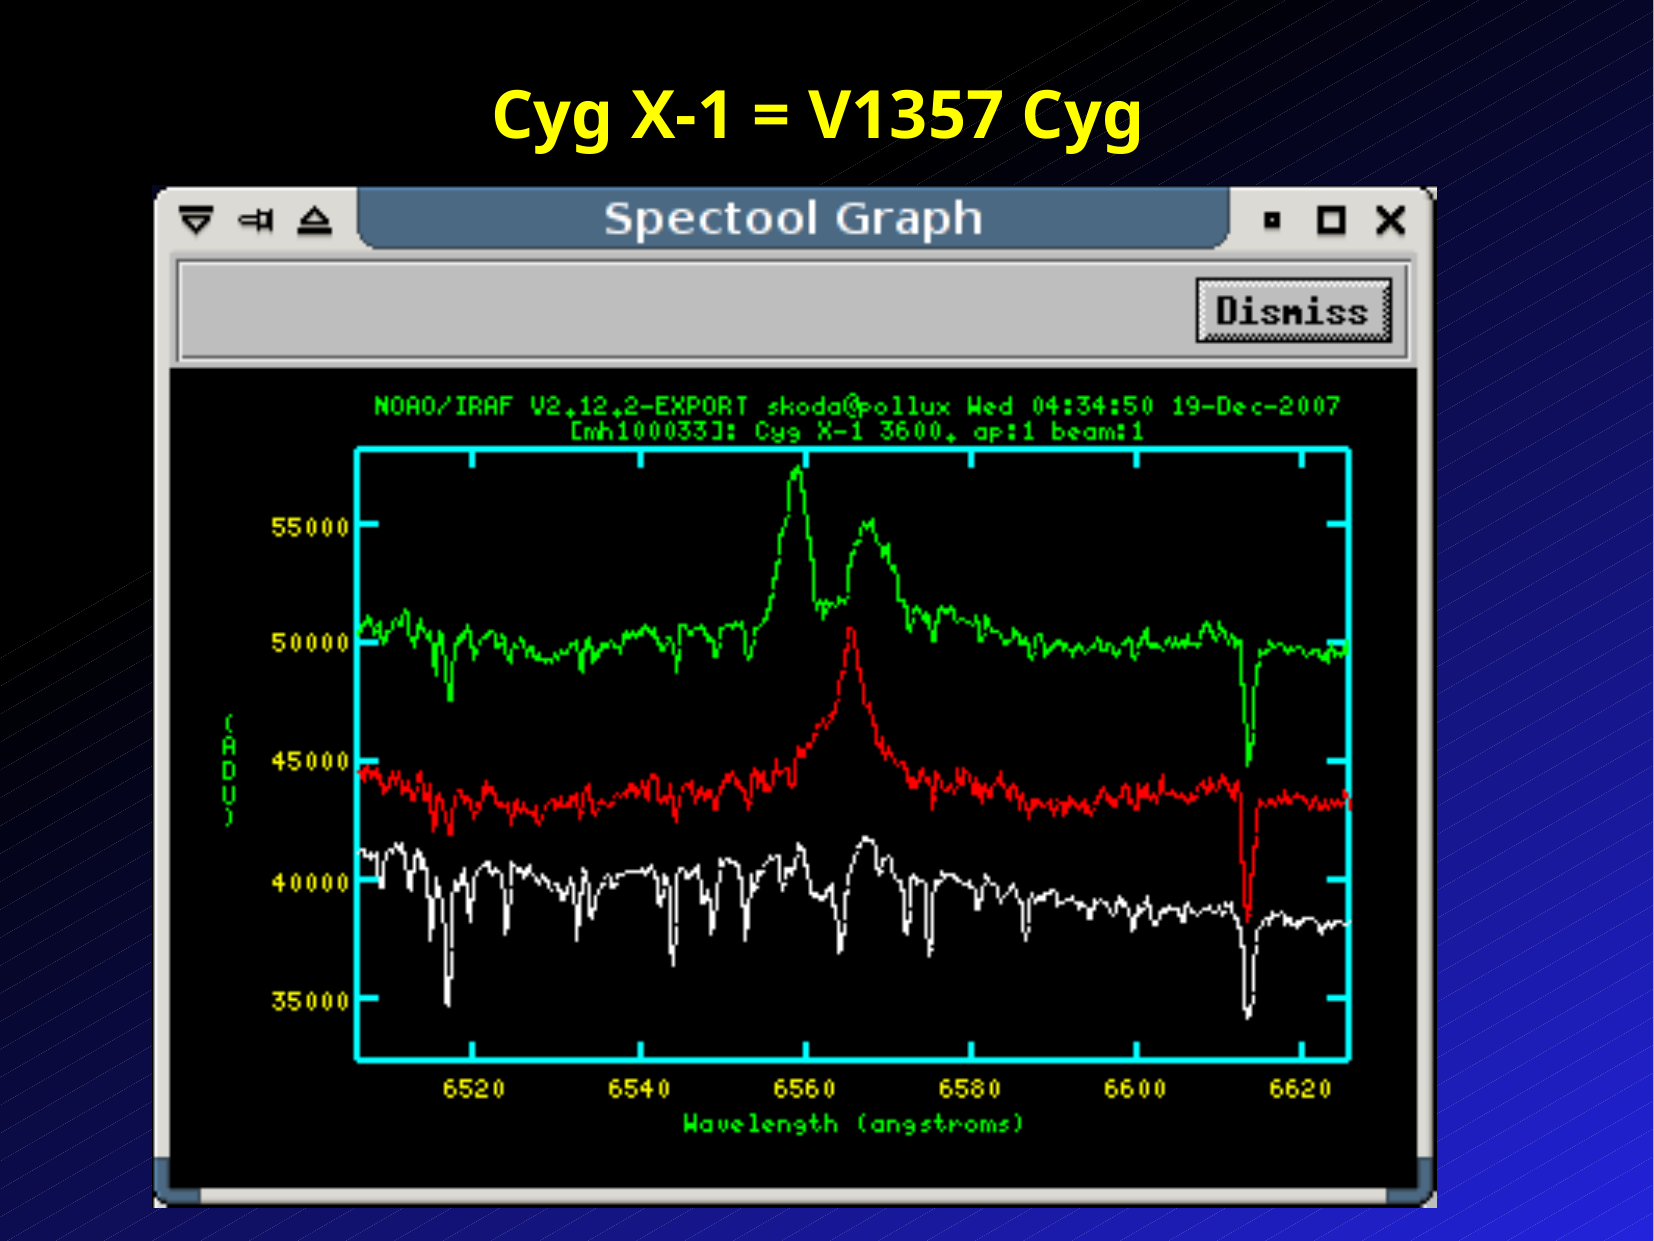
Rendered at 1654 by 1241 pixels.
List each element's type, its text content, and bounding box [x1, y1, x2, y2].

picture [152, 185, 1437, 1208]
title Cyg X-1 = V1357 Cyg [82, 9, 1571, 217]
